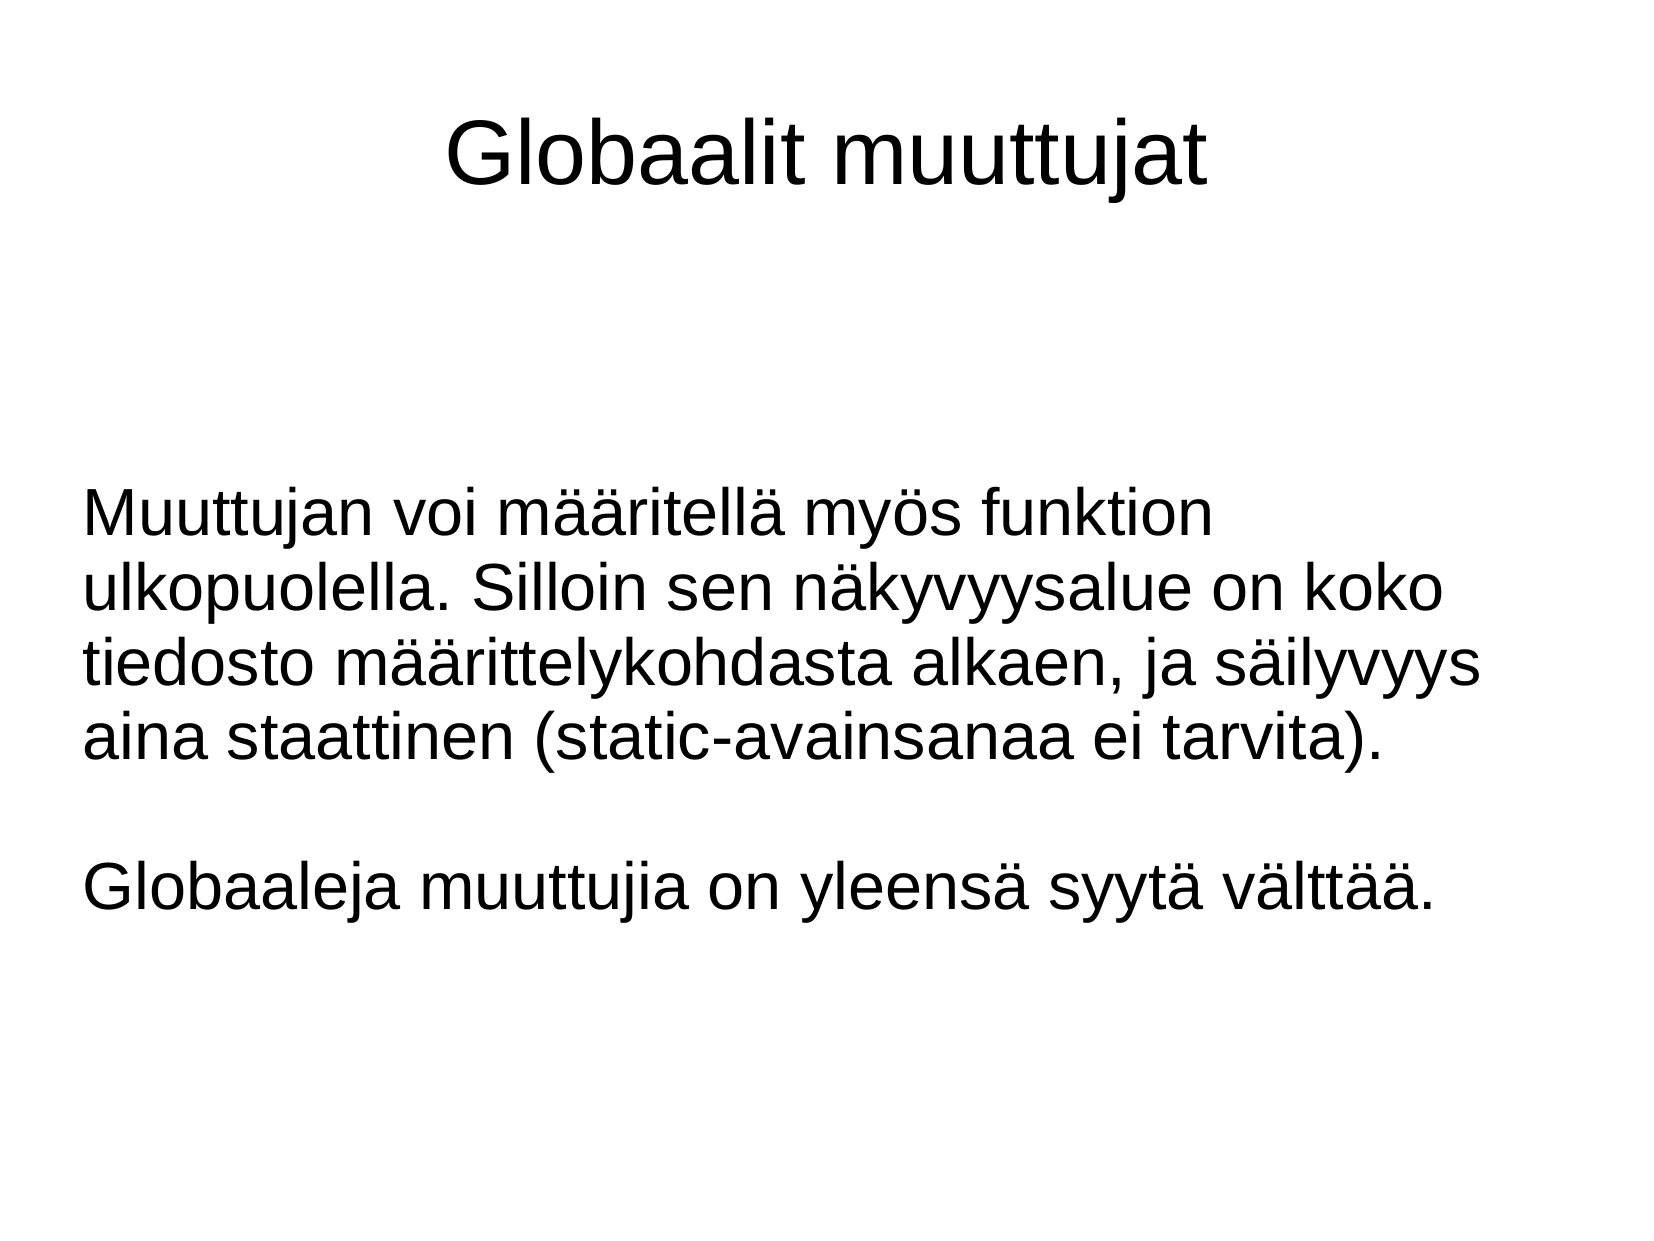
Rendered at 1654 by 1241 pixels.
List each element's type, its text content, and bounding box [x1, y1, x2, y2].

subtitle Muuttujan voi määritellä myös funktion ulkopuolella. Silloin sen näkyvyysalue on koko tiedosto määrittelykohdasta alkaen, ja säilyvyys aina staattinen (static-avainsanaa ei tarvita). Globaaleja muuttujia on yleensä syytä välttää. [82, 297, 1571, 1102]
title Globaalit muuttujat [82, 56, 1571, 250]
